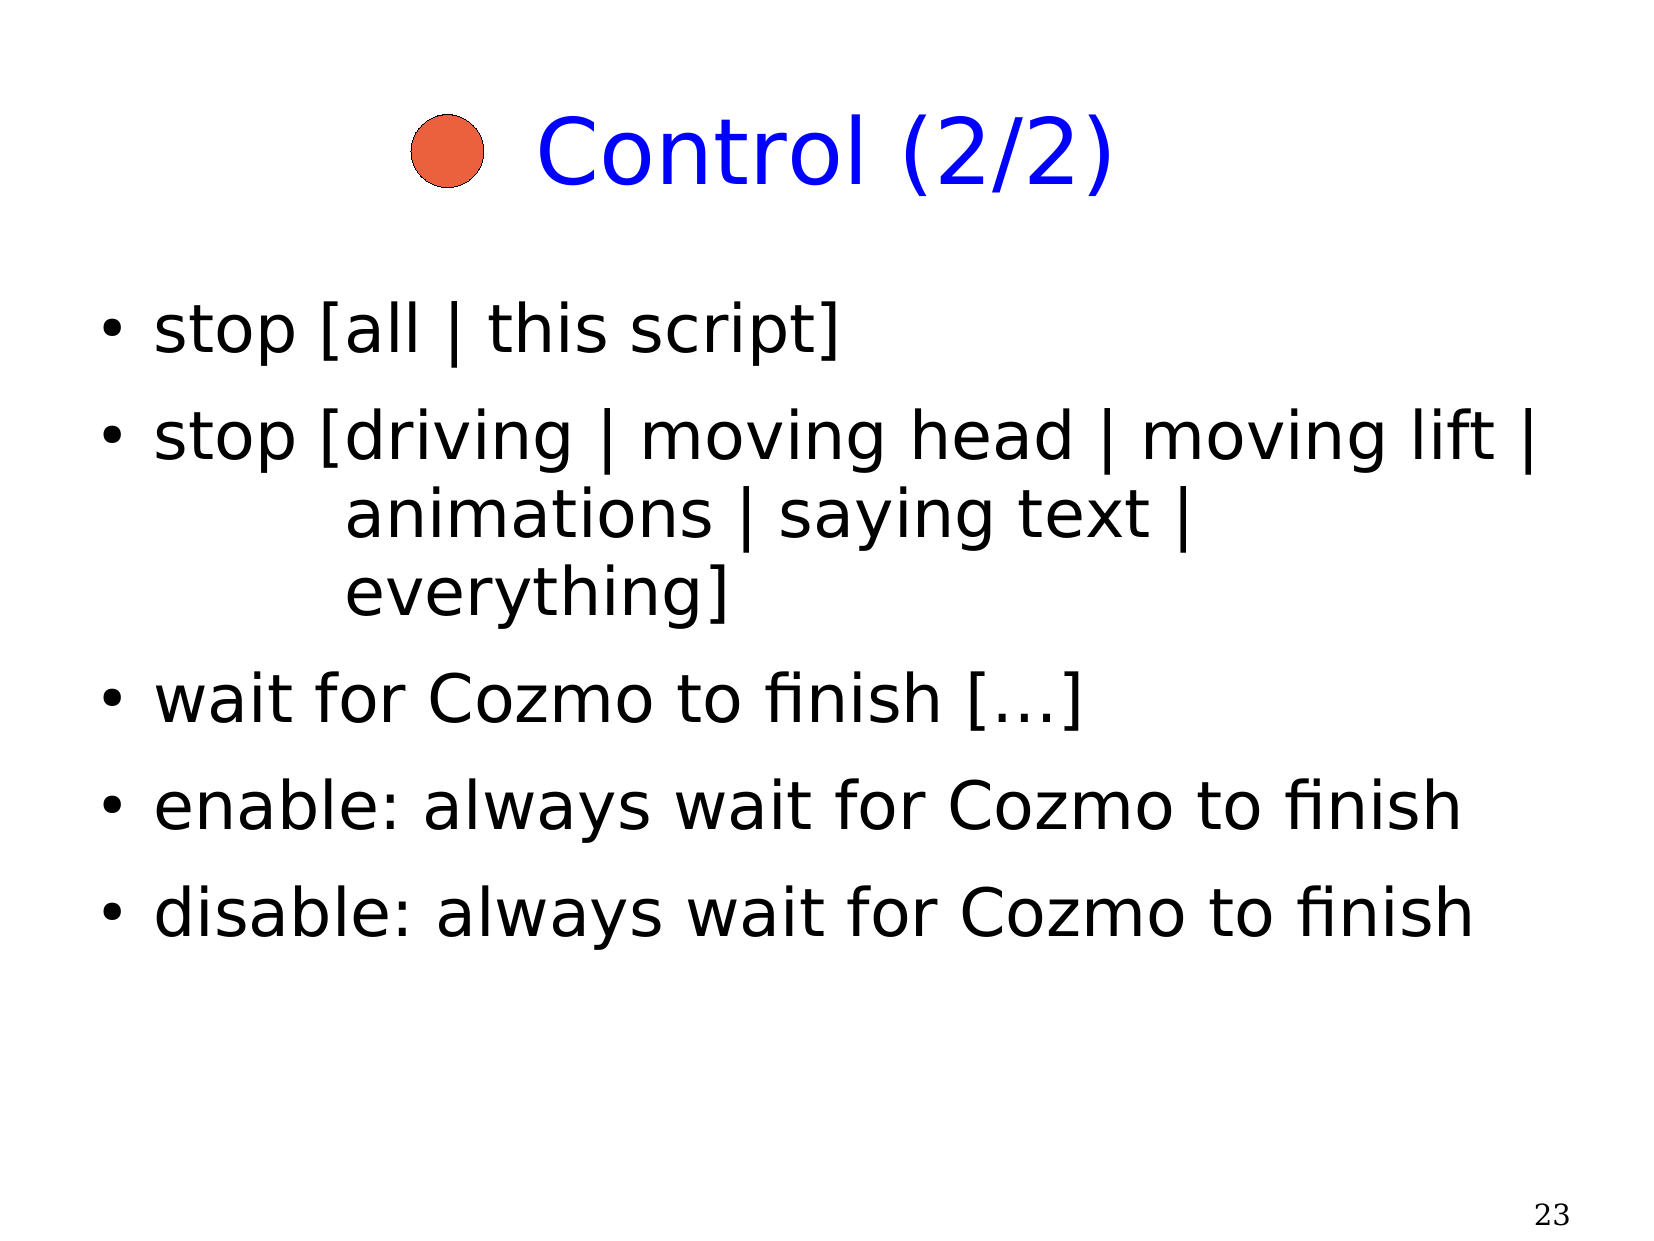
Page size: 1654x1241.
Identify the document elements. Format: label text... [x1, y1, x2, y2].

list stop [all | this script] stop [driving | moving head | moving lift | animations | saying text | everything] wait for Cozmo to finish […] enable: always wait for Cozmo to finish disable: always wait for Cozmo to finish [82, 290, 1571, 1109]
title Control (2/2) [82, 49, 1571, 257]
text_box [410, 114, 484, 188]
